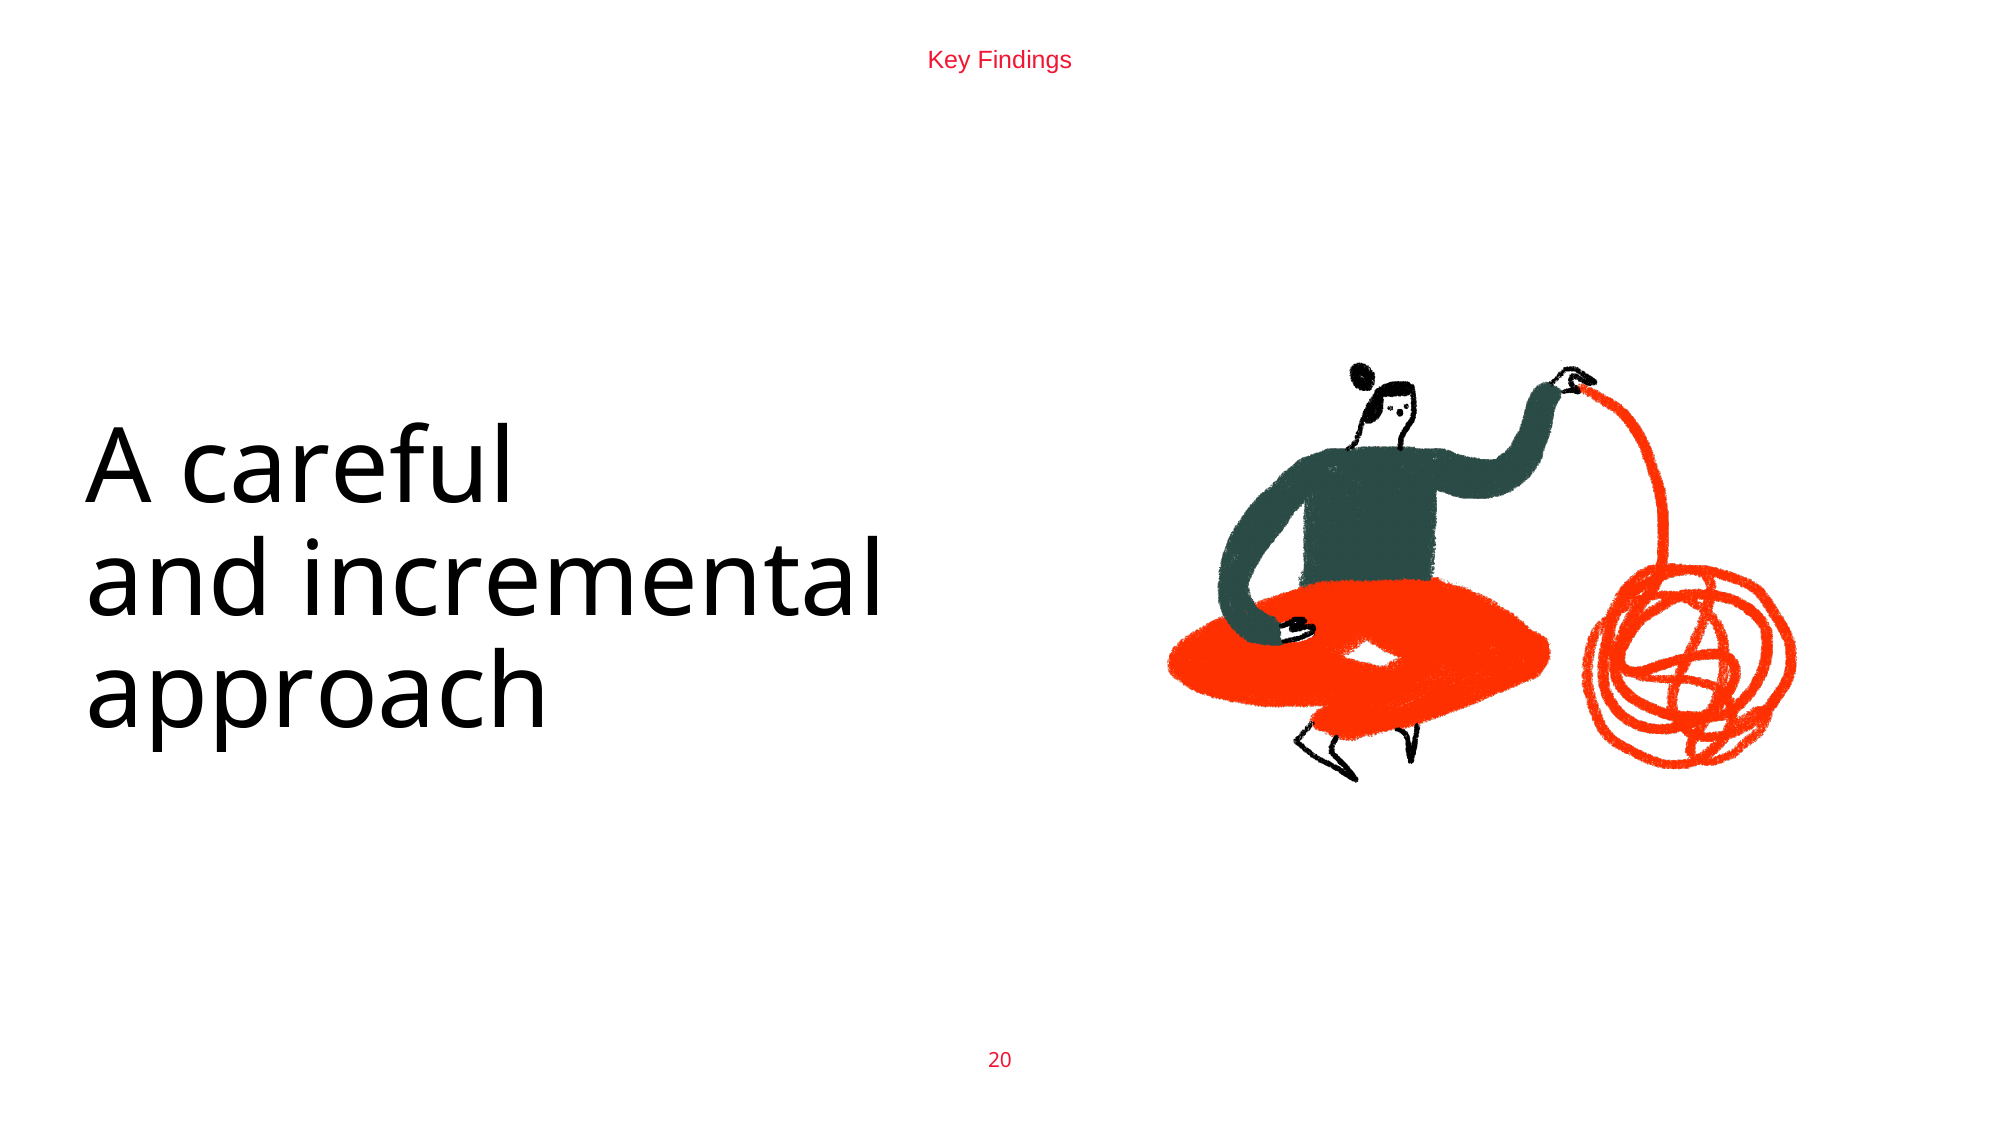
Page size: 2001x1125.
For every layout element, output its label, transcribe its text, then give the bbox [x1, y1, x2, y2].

text_box 26 [955, 1018, 1045, 1123]
text_box A careful and incremental approach [79, 144, 1178, 1018]
text_box Key Findings [864, 40, 1136, 79]
picture [875, 154, 2000, 965]
